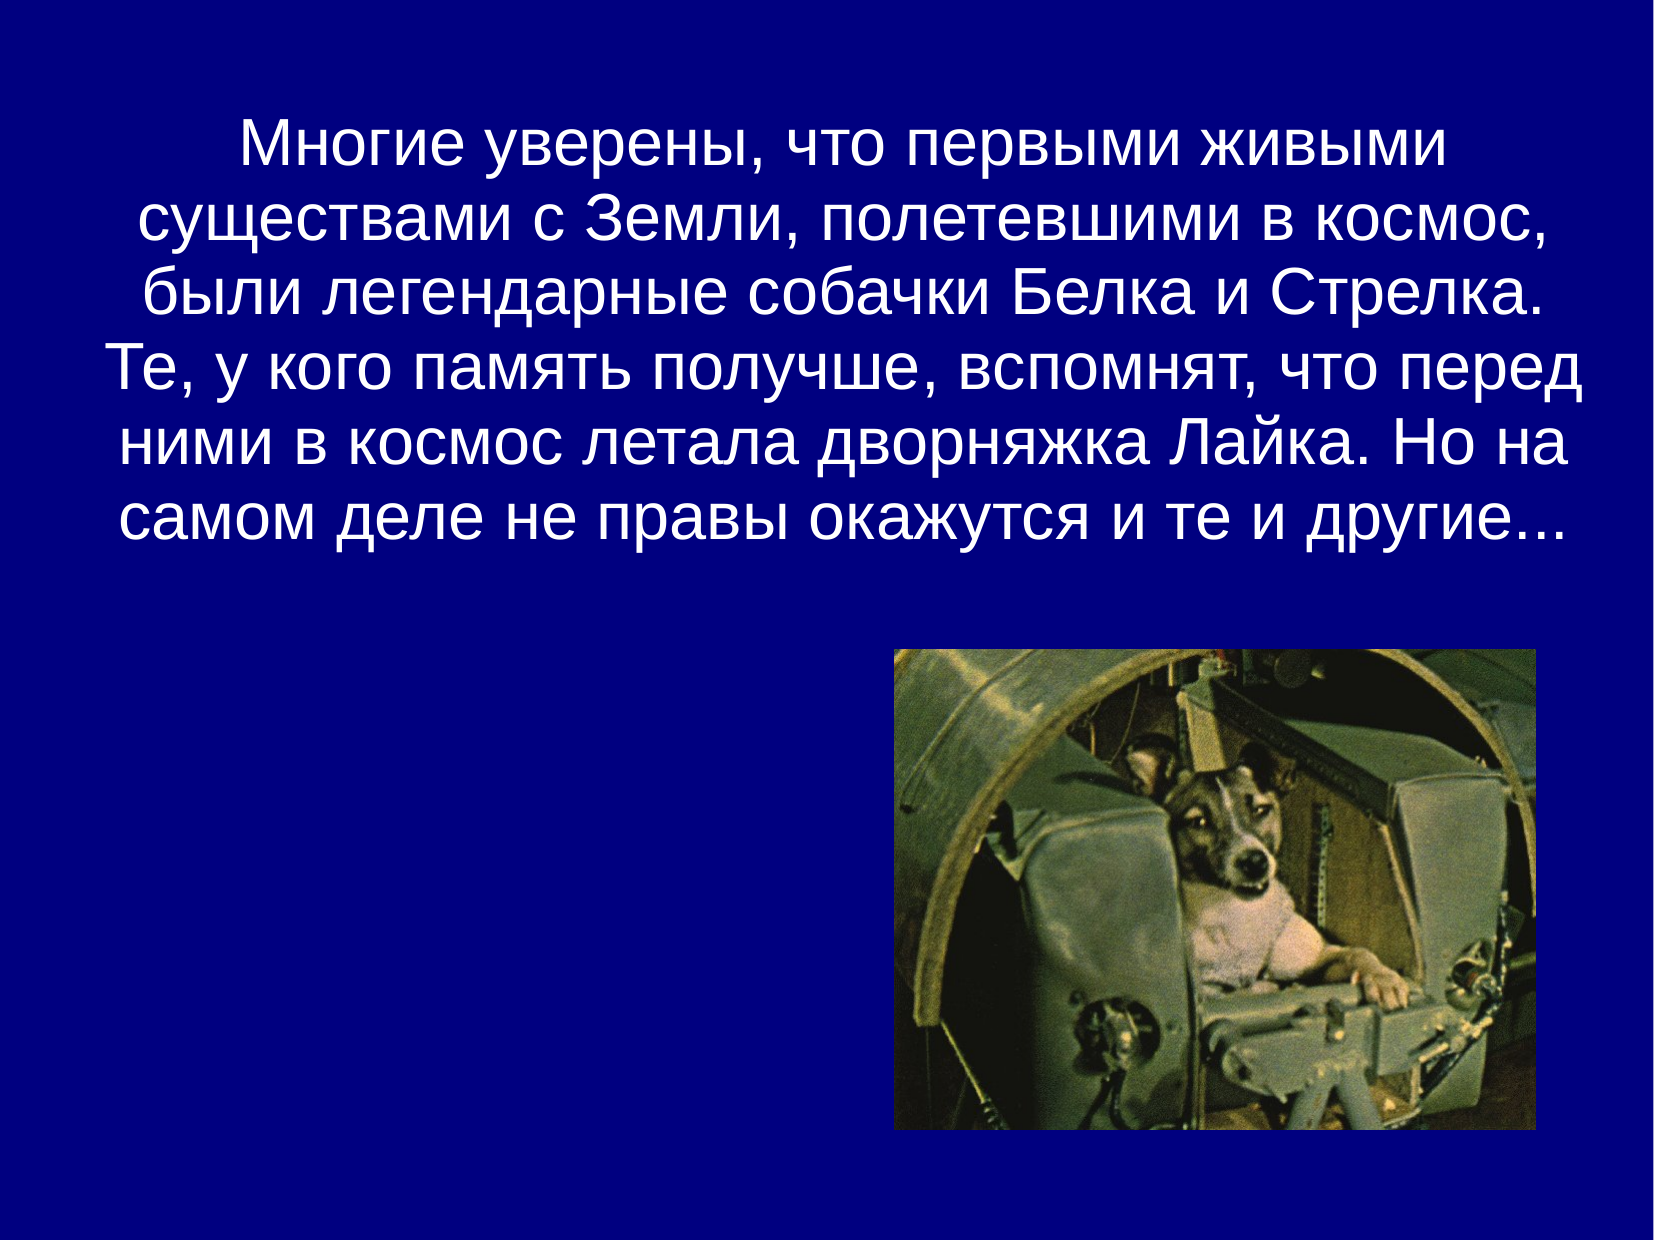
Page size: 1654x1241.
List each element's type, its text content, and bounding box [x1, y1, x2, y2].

picture [894, 649, 1536, 1131]
subtitle Многие уверены, что первыми живыми существами с Земли, полетевшими в космос, были легендарные собачки Белка и Стрелка. Те, у кого память получше, вспомнят, что перед ними в космос летала дворняжка Лайка. Но на самом деле не правы окажутся и те и другие... [88, 59, 1601, 600]
